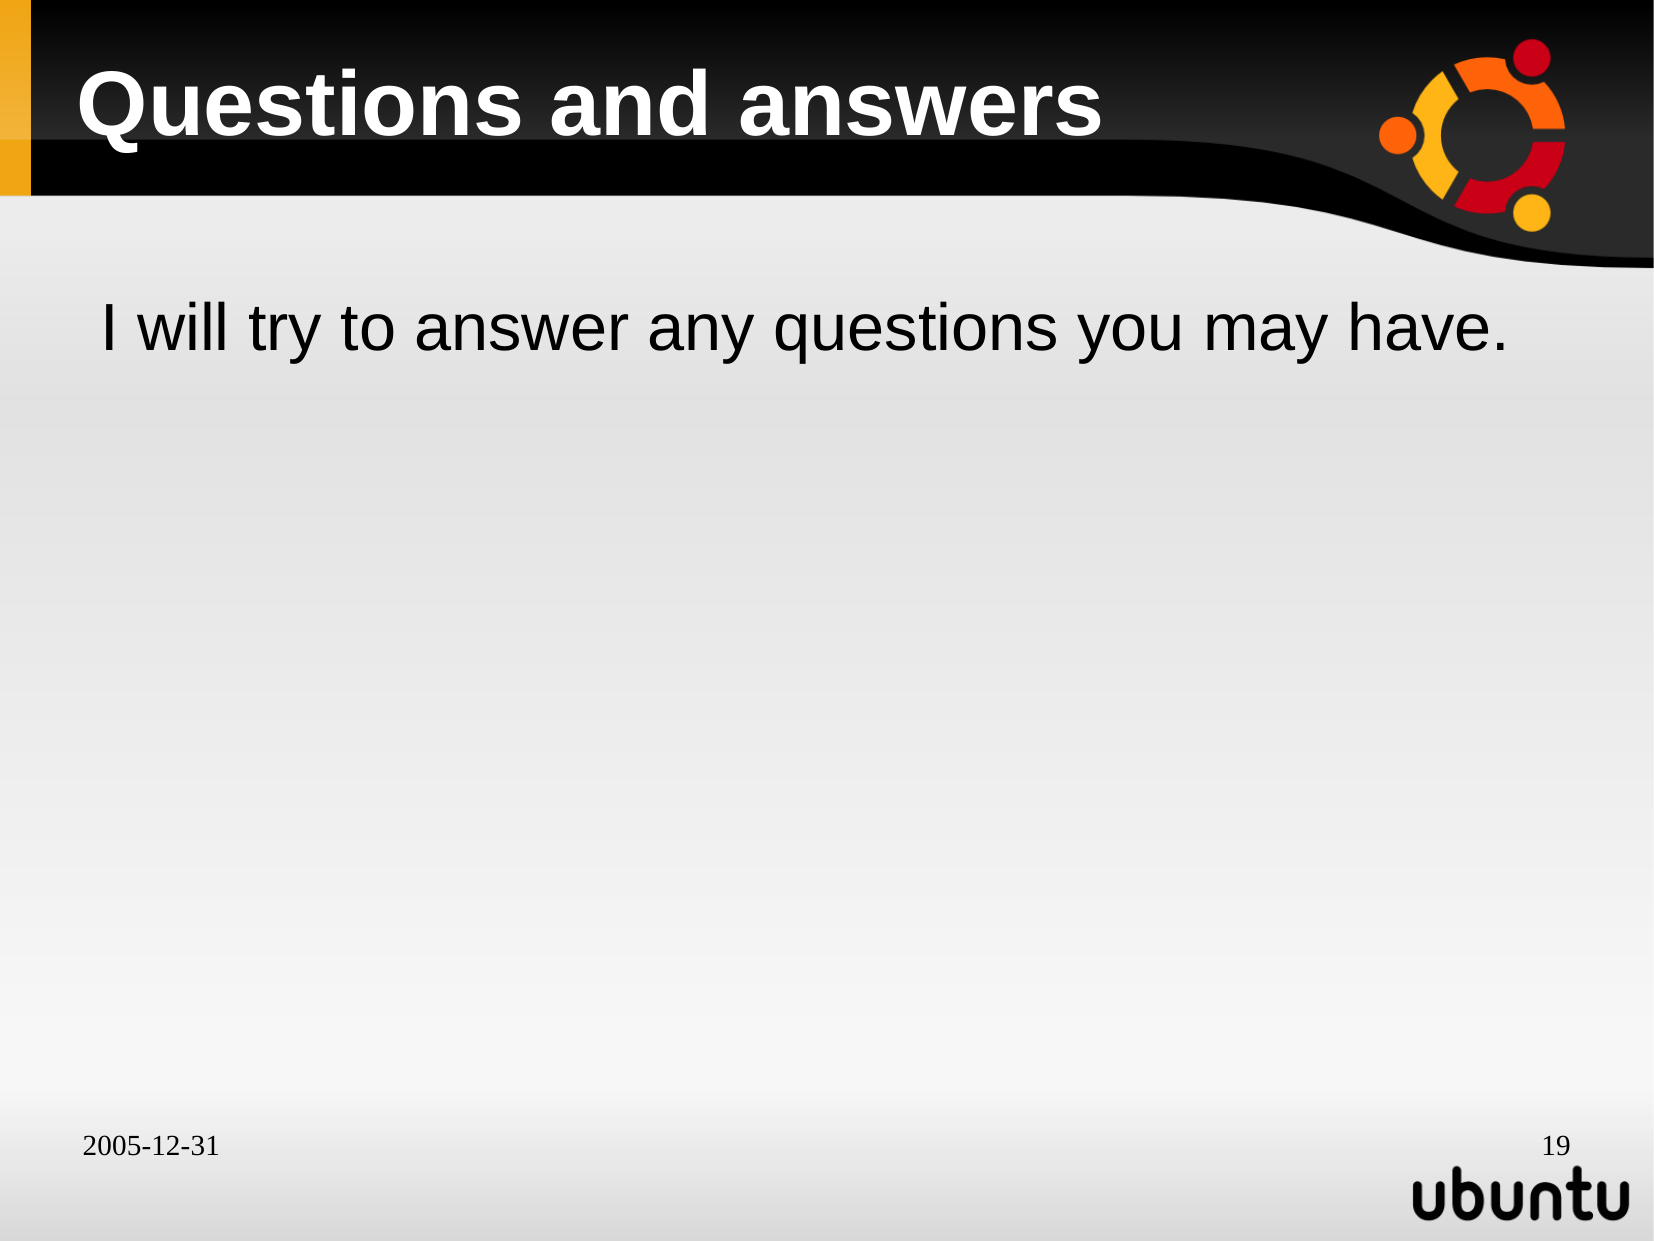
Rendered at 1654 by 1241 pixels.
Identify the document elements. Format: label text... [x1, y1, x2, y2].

picture [0, 0, 1654, 1241]
list I will try to answer any questions you may have. [82, 290, 1571, 1109]
title Questions and answers [76, 0, 1565, 208]
